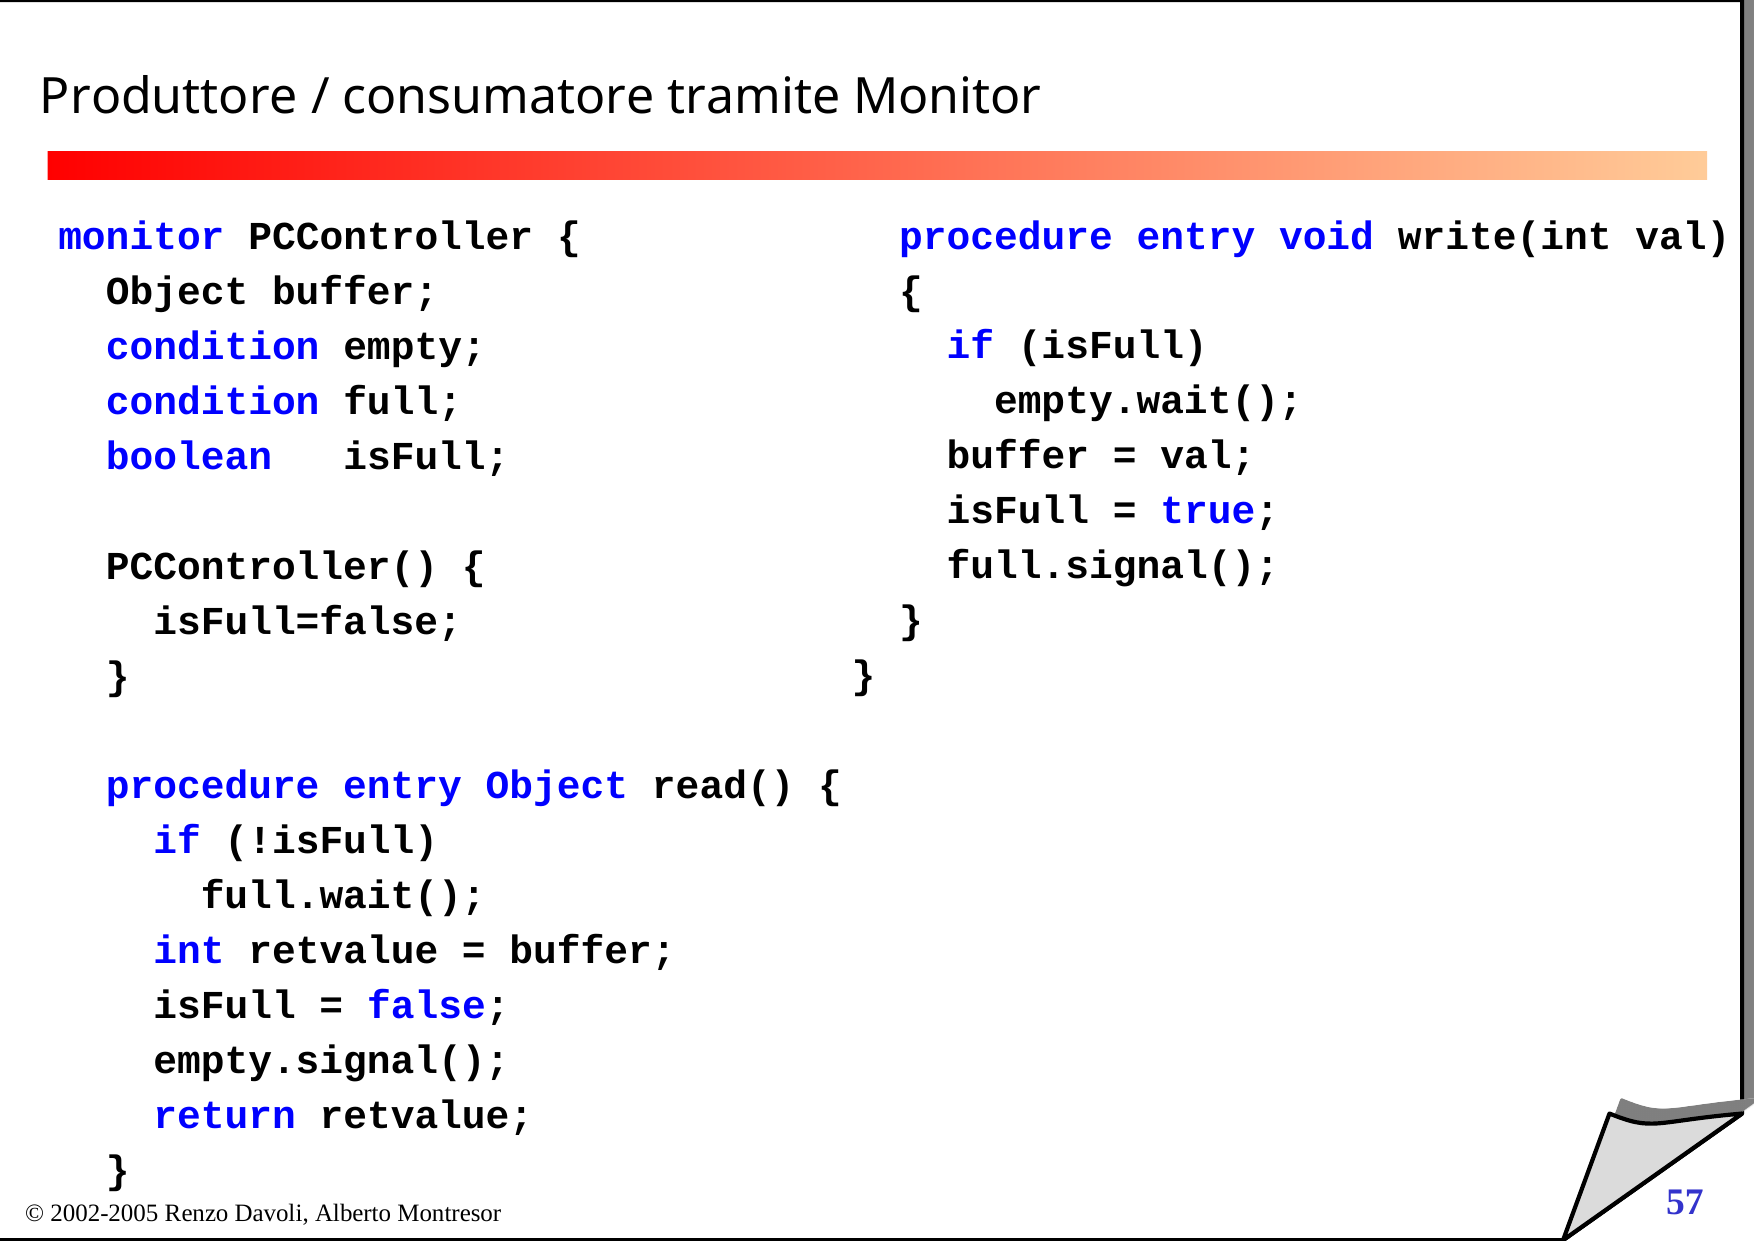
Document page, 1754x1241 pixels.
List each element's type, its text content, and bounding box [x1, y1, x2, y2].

text_box procedure entry void write(int val) { if (isFull) empty.wait(); buffer = val; isFull = true; full.signal(); } } [757, 205, 1754, 701]
title Produttore / consumatore tramite Monitor [39, 49, 1713, 144]
list monitor PCController { Object buffer; condition empty; condition full; boolean isFull; PCController() { isFull=false; } procedure entry Object read() { if (!isFull) full.wait(); int retvalue = buffer; isFull = false; empty.signal(); return retvalue; } [58, 206, 1696, 1196]
